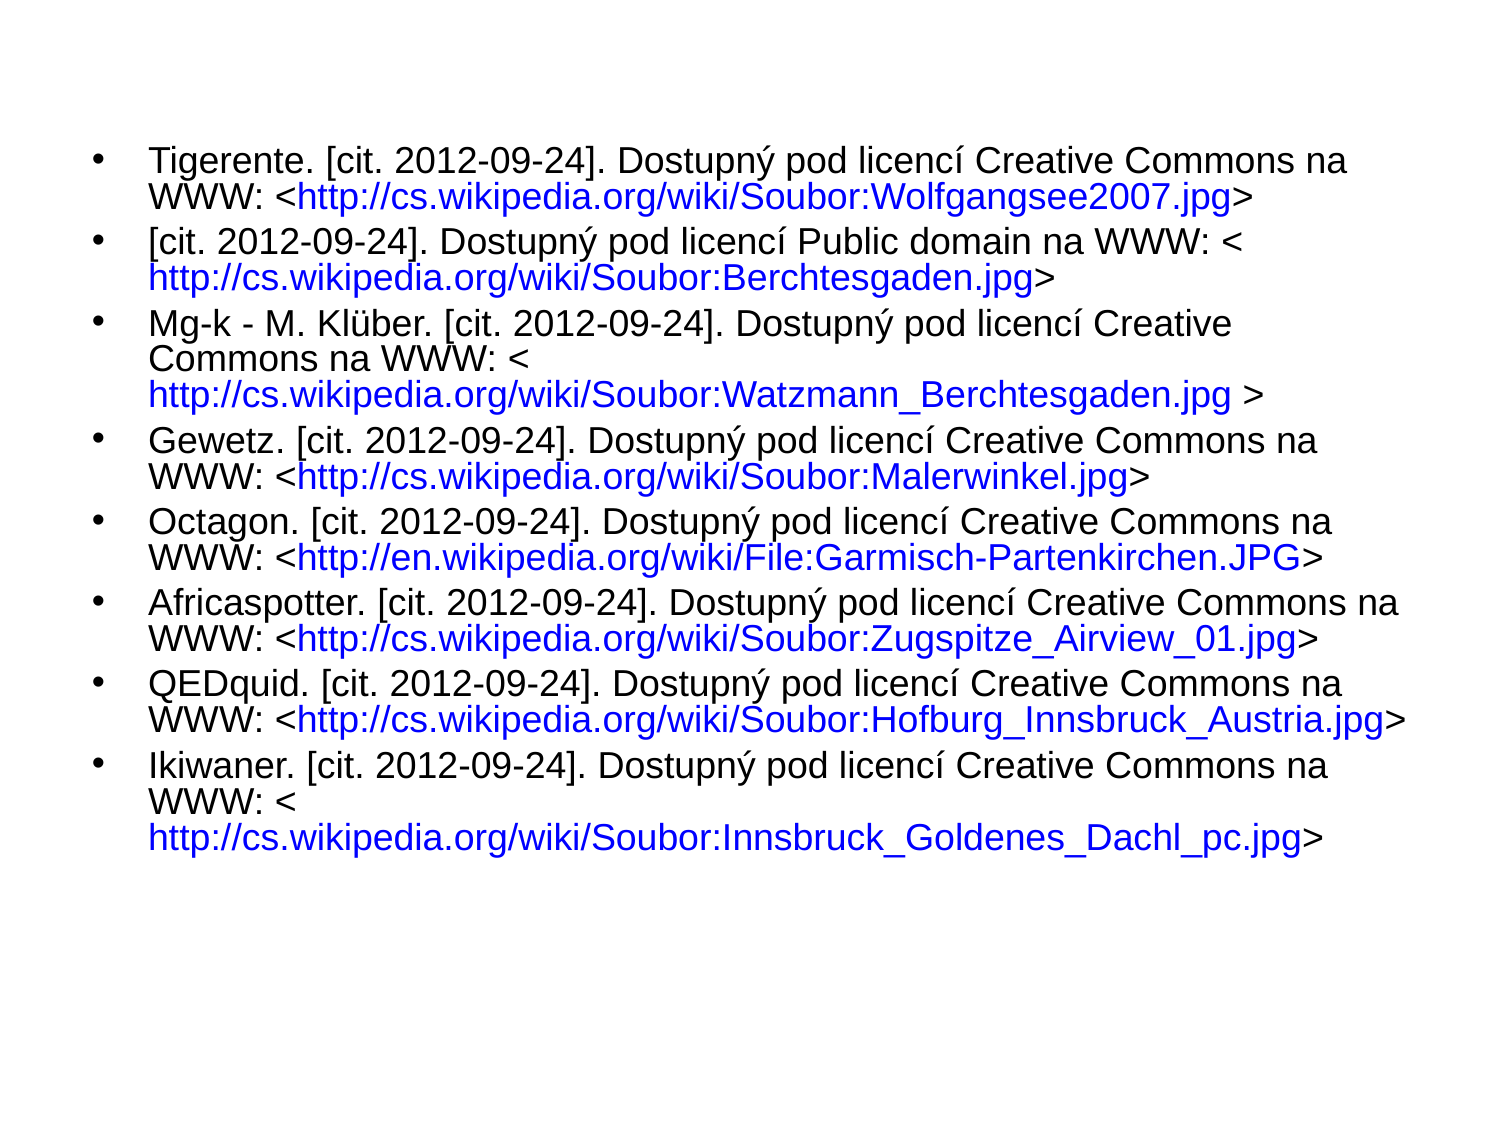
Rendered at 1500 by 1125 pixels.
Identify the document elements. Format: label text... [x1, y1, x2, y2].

list Tigerente. [cit. 2012-09-24]. Dostupný pod licencí Creative Commons na WWW: <http://cs.wikipedia.org/wiki/Soubor:Wolfgangsee2007.jpg> [cit. 2012-09-24]. Dostupný pod licencí Public domain na WWW: <http://cs.wikipedia.org/wiki/Soubor:Berchtesgaden.jpg> Mg-k - M. Klüber. [cit. 2012-09-24]. Dostupný pod licencí Creative Commons na WWW: <http://cs.wikipedia.org/wiki/Soubor:Watzmann_Berchtesgaden.jpg > Gewetz. [cit. 2012-09-24]. Dostupný pod licencí Creative Commons na WWW: <http://cs.wikipedia.org/wiki/Soubor:Malerwinkel.jpg> Octagon. [cit. 2012-09-24]. Dostupný pod licencí Creative Commons na WWW: <http://en.wikipedia.org/wiki/File:Garmisch-Partenkirchen.JPG> Africaspotter. [cit. 2012-09-24]. Dostupný pod licencí Creative Commons na WWW: <http://cs.wikipedia.org/wiki/Soubor:Zugspitze_Airview_01.jpg> QEDquid. [cit. 2012-09-24]. Dostupný pod licencí Creative Commons na WWW: <http://cs.wikipedia.org/wiki/Soubor:Hofburg_Innsbruck_Austria.jpg> Ikiwaner. [cit. 2012-09-24]. Dostupný pod licencí Creative Commons na WWW: <http://cs.wikipedia.org/wiki/Soubor:Innsbruck_Goldenes_Dachl_pc.jpg> [76, 137, 1427, 951]
